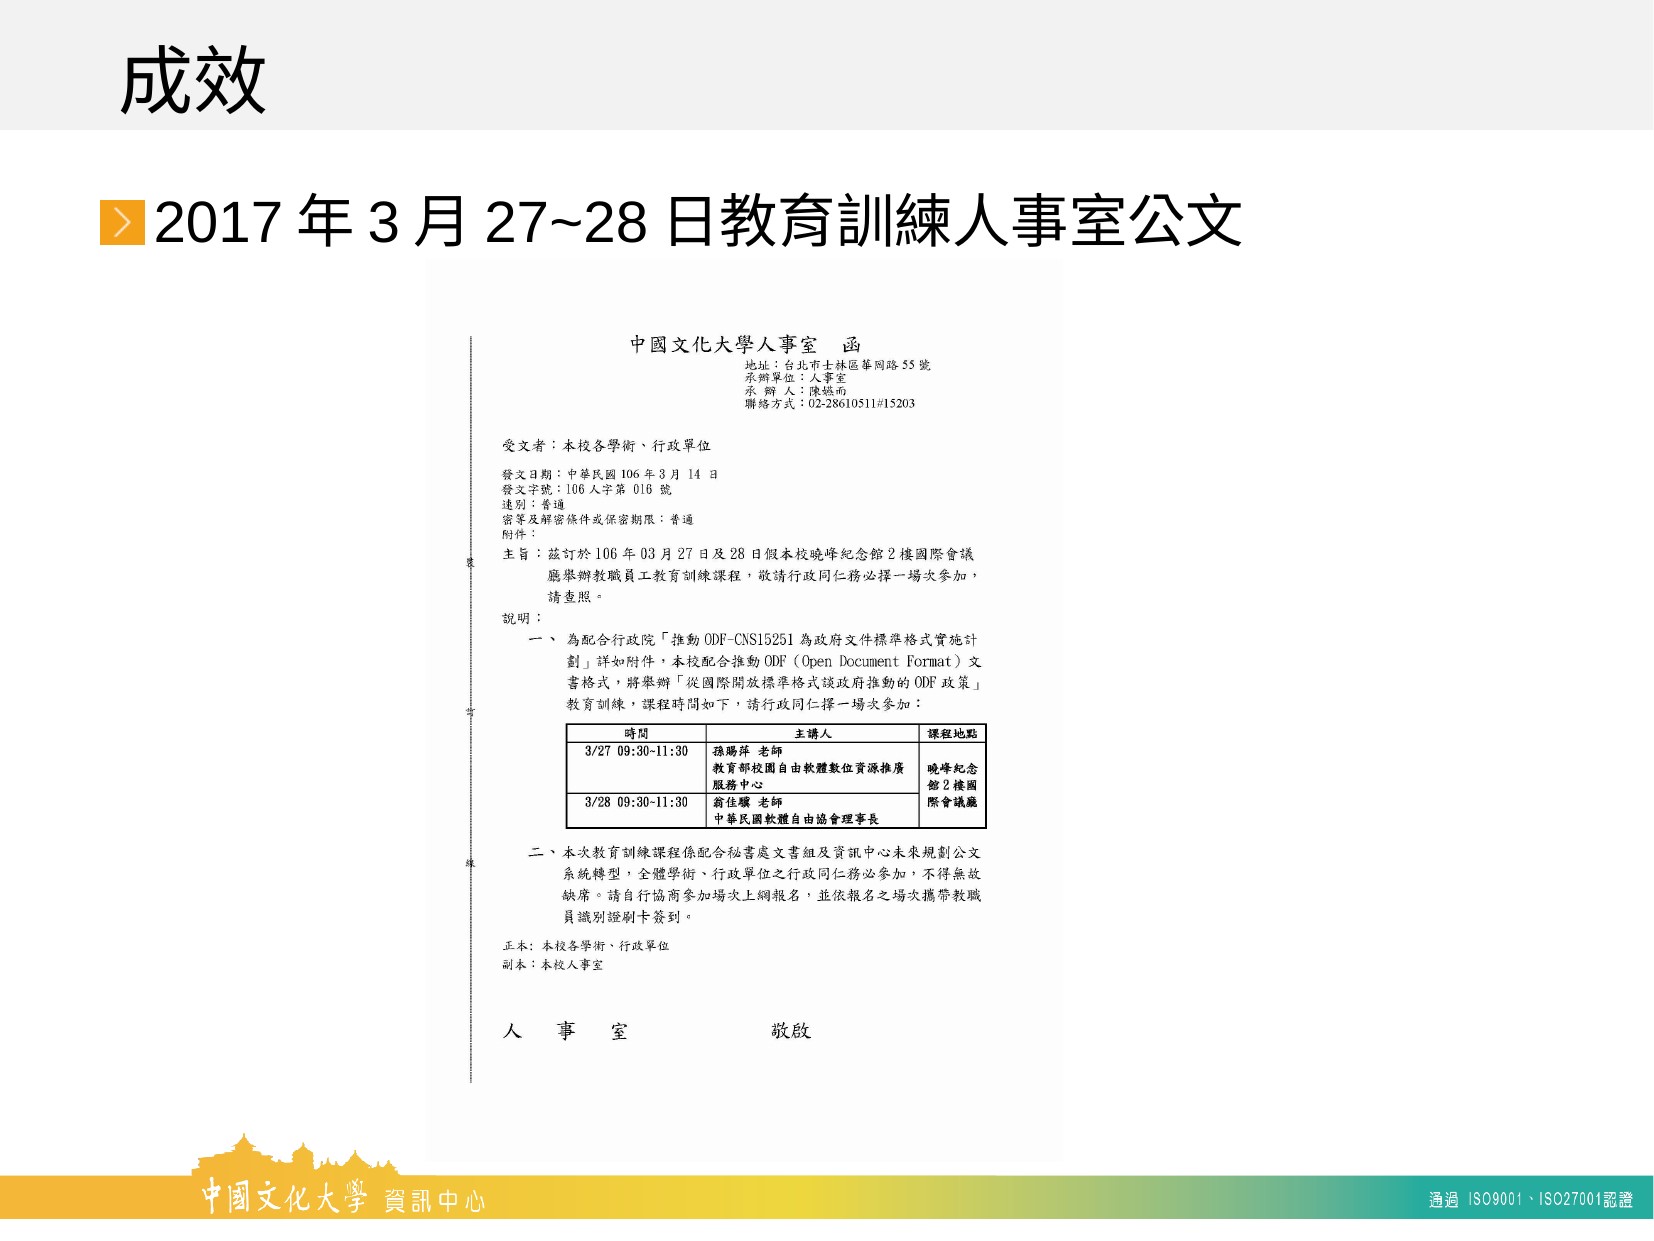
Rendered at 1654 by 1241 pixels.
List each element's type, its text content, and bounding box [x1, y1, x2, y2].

list 2017年3月27~28日教育訓練人事室公文 [82, 190, 1571, 1028]
title 成效 [118, 0, 1571, 166]
picture [0, 259, 1654, 1219]
